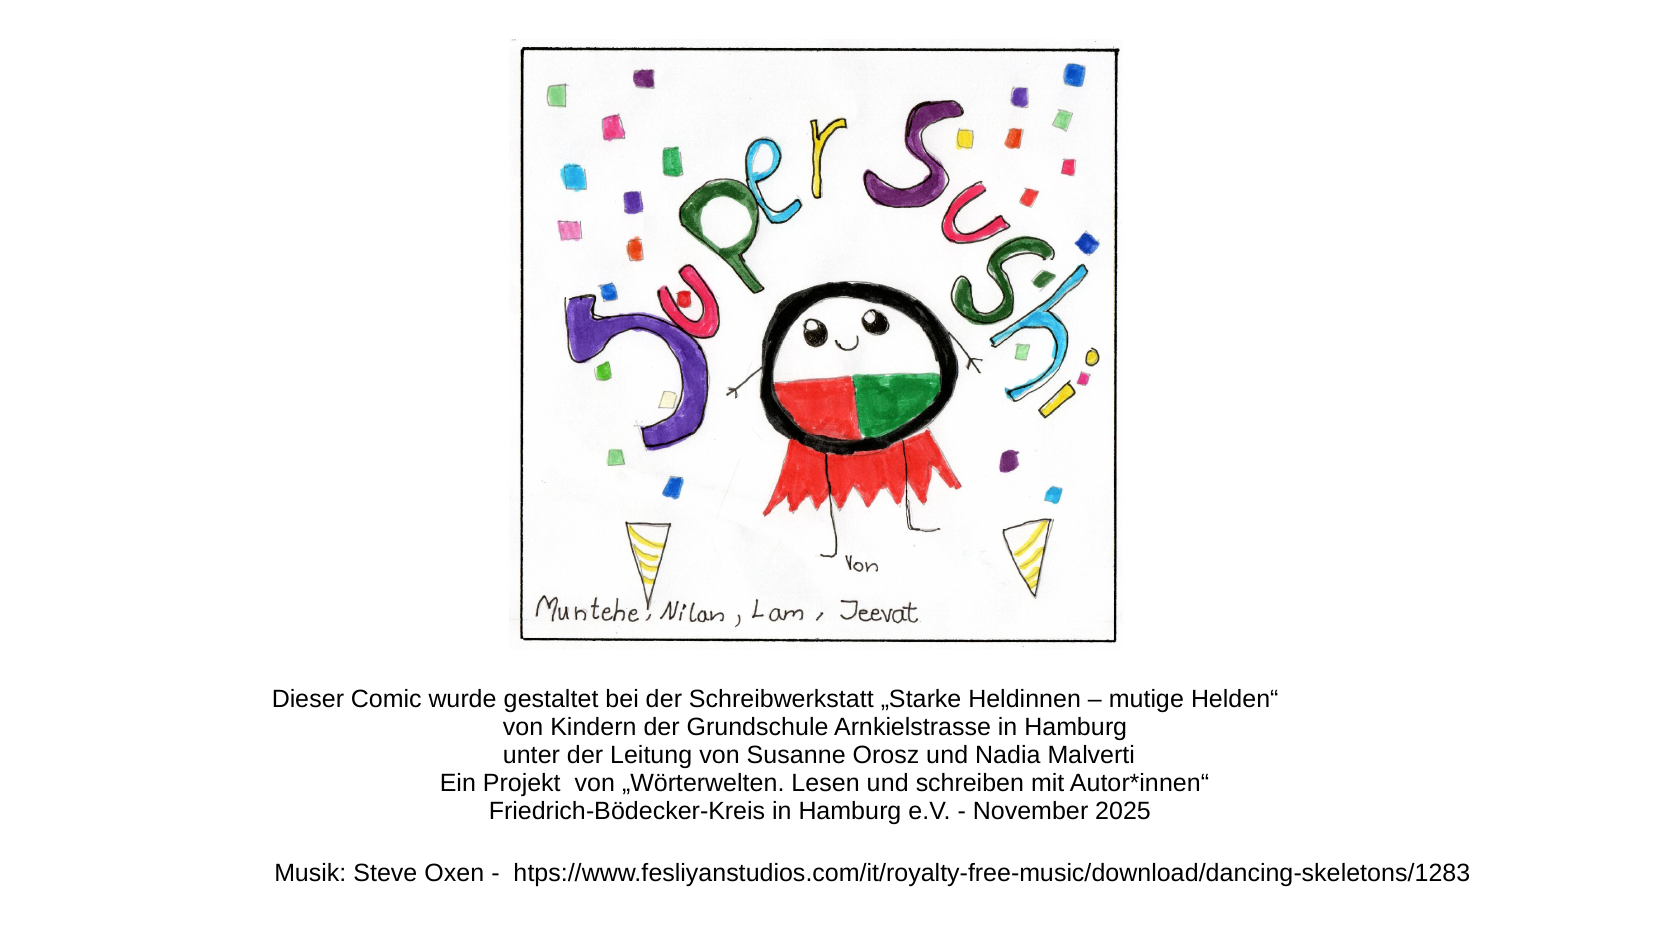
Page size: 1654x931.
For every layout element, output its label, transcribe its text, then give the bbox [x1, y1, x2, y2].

text_box Musik: Steve Oxen - htps://www.fesliyanstudios.com/it/royalty-free-music/download/dancing-skeletons/1283 [147, 767, 1565, 895]
picture [509, 39, 1123, 649]
text_box Dieser Comic wurde gestaltet bei der Schreibwerkstatt „Starke Heldinnen – mutige Helden“ von Kindern der Grundschule Arnkielstrasse in Hamburg unter der Leitung von Susanne Orosz und Nadia Malverti Ein Projekt von „Wörterwelten. Lesen und schreiben mit Autor*innen“ Friedrich-Bödecker-Kreis in Hamburg e.V. - November 2025 [257, 649, 1468, 836]
